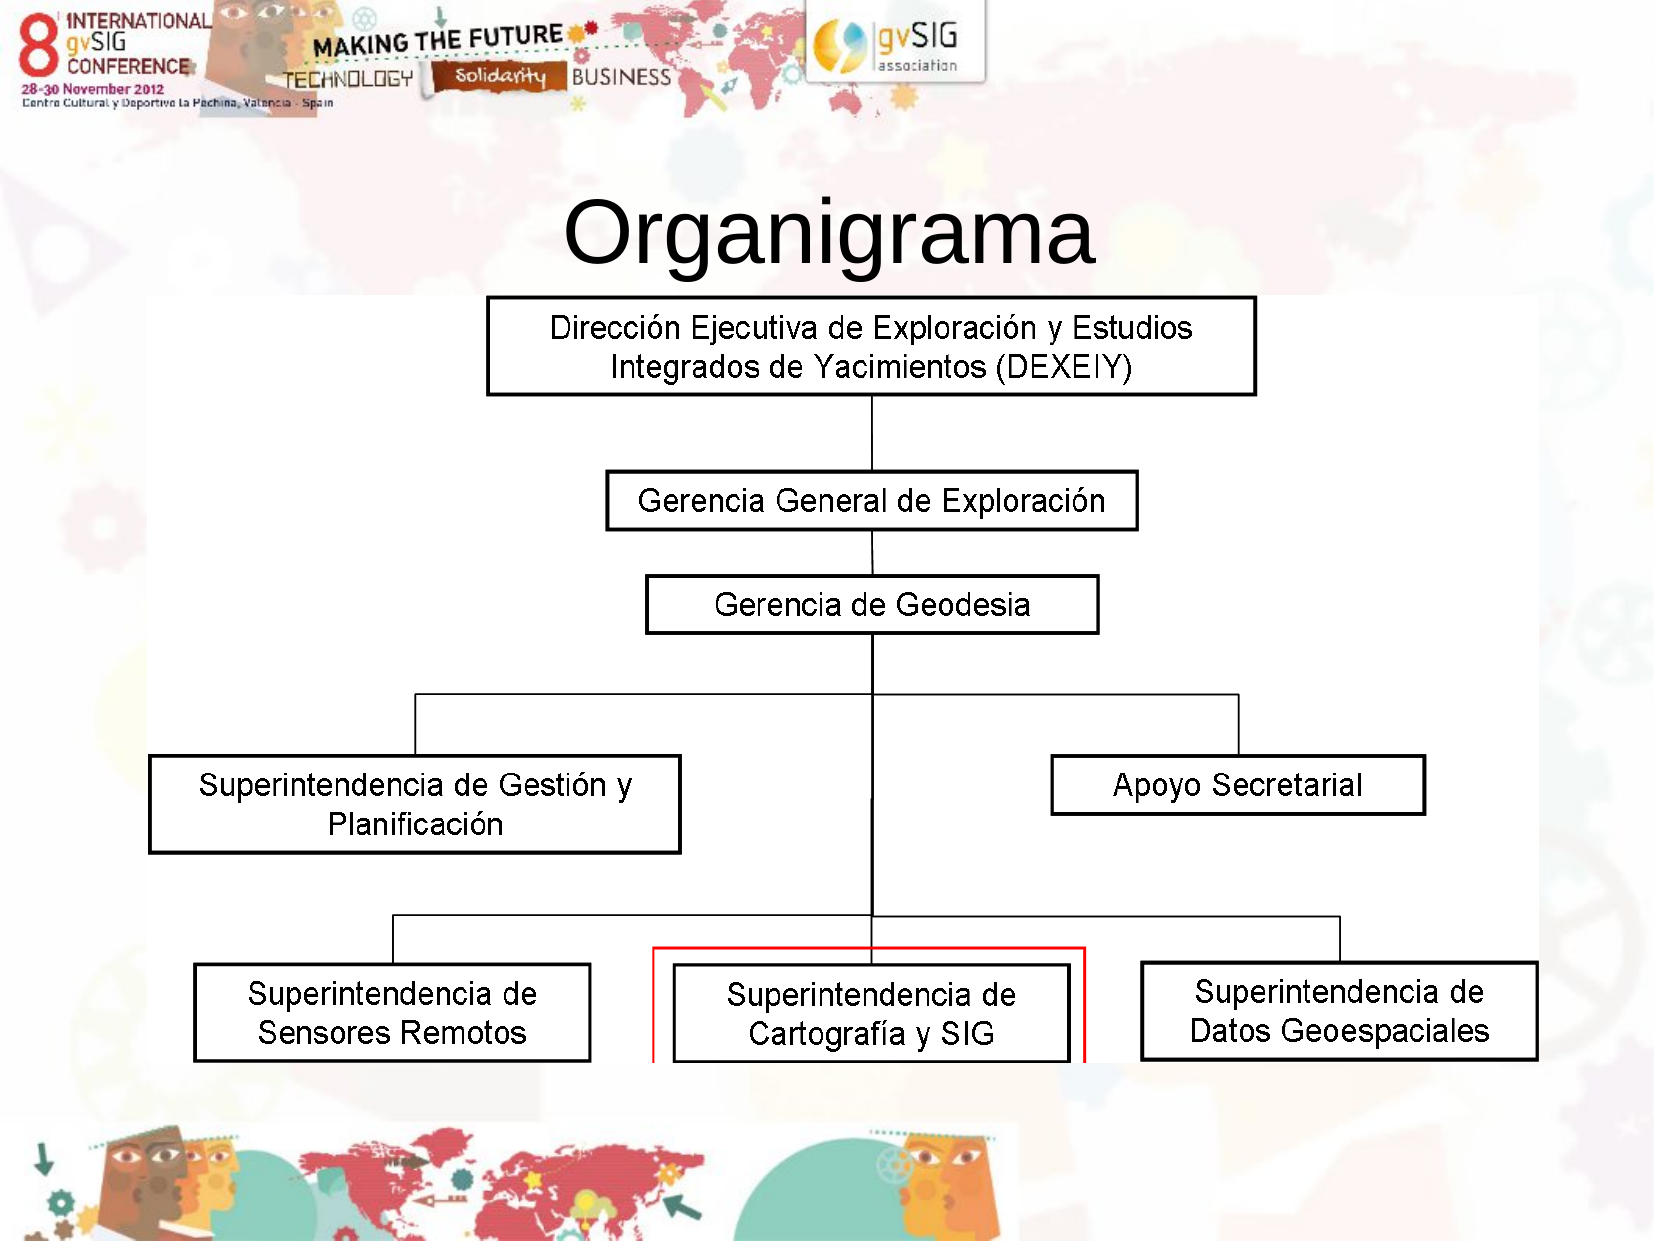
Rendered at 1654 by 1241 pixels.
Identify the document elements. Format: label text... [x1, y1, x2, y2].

picture [0, 0, 1654, 1241]
title Organigrama [88, 177, 1571, 287]
